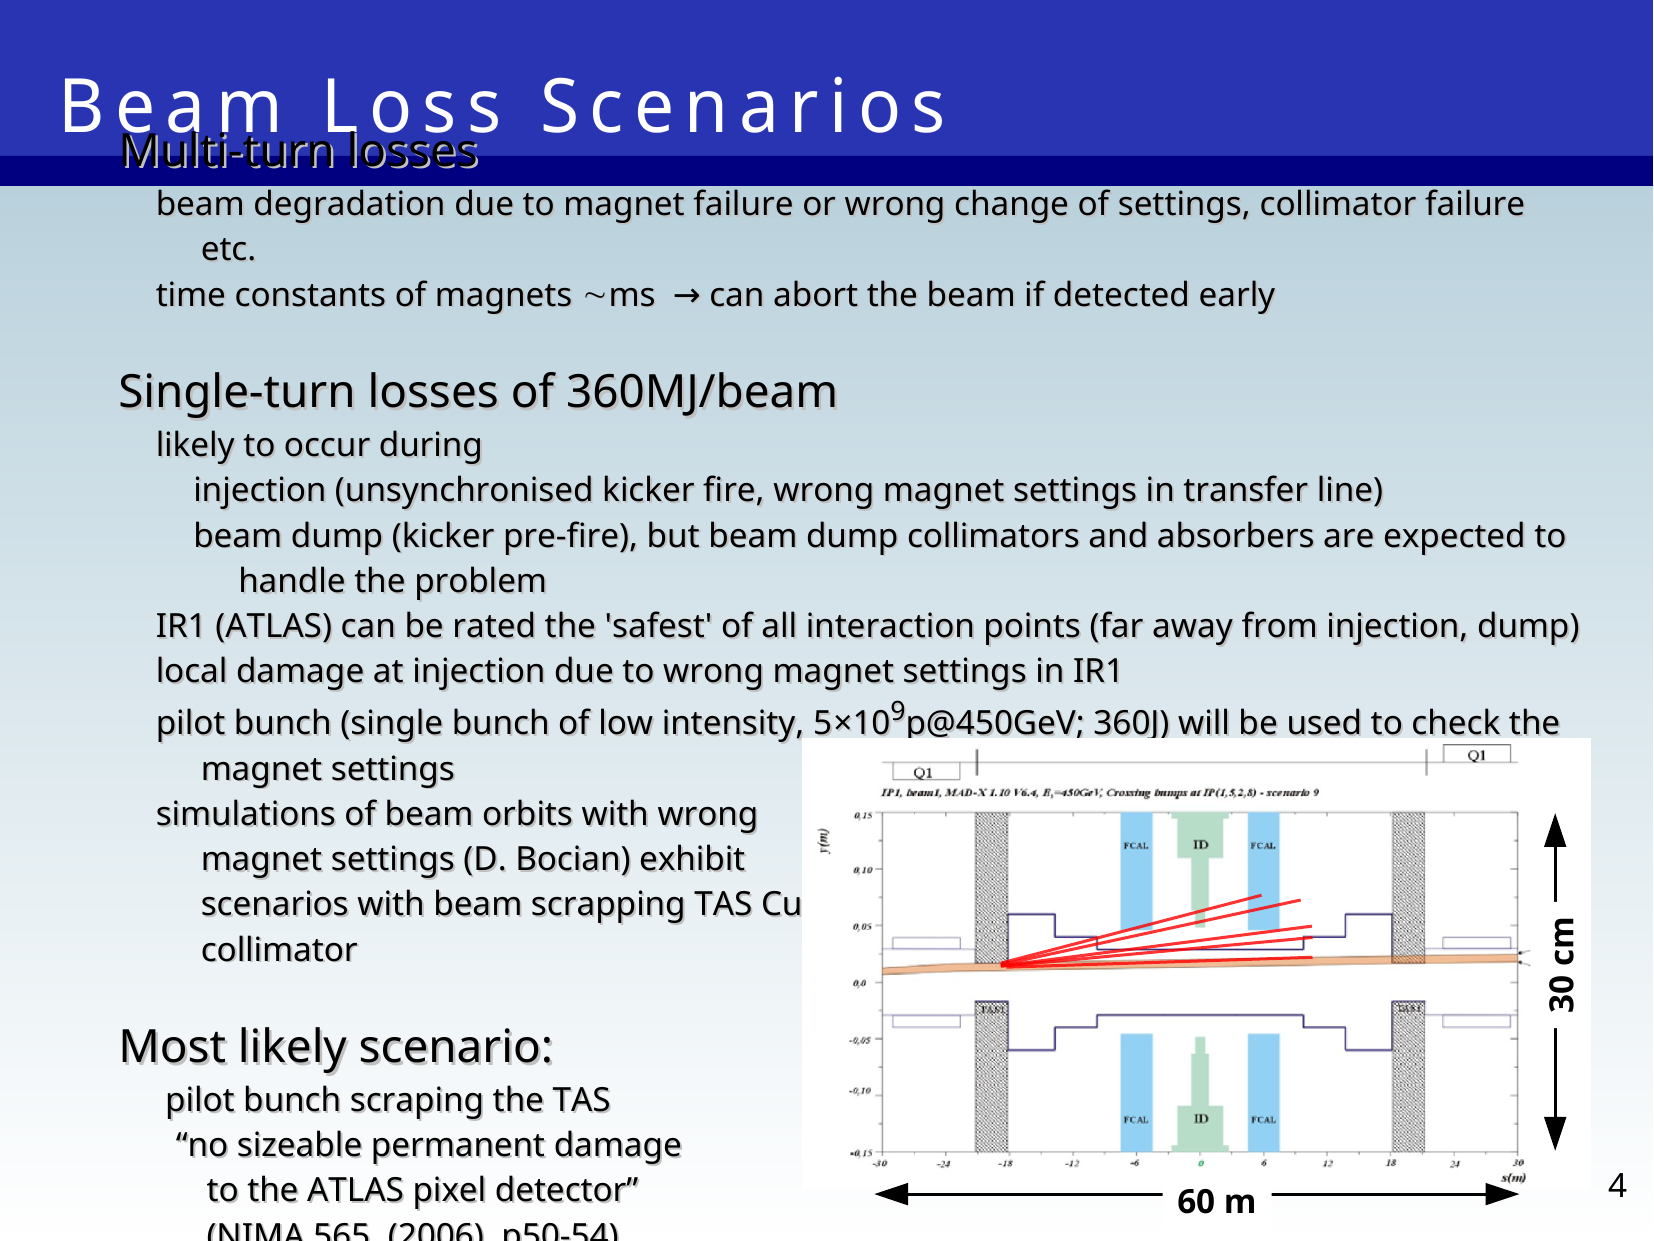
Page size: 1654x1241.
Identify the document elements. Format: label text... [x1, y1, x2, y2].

picture [802, 738, 1591, 1189]
subtitle Multi-turn losses beam degradation due to magnet failure or wrong change of settings, collimator failure etc. time constants of magnets ~ms → can abort the beam if detected early Single-turn losses of 360MJ/beam likely to occur during injection (unsynchronised kicker fire, wrong magnet settings in transfer line) beam dump (kicker pre-fire), but beam dump collimators and absorbers are expected to handle the problem IR1 (ATLAS) can be rated the 'safest' of all interaction points (far away from injection, dump) local damage at injection due to wrong magnet settings in IR1 pilot bunch (single bunch of low intensity, 5×109p@450GeV; 360J) will be used to check the magnet settings simulations of beam orbits with wrong magnet settings (D. Bocian) exhibit scenarios with beam scrapping TAS Cu collimator Most likely scenario: pilot bunch scraping the TAS “no sizeable permanent damage to the ATLAS pixel detector” (NIMA 565, (2006), p50-54) [80, 200, 1583, 1175]
text_box 60 m [1162, 1170, 1269, 1226]
text_box 30 cm [1530, 906, 1586, 1029]
title Beam Loss Scenarios [58, 36, 1613, 171]
